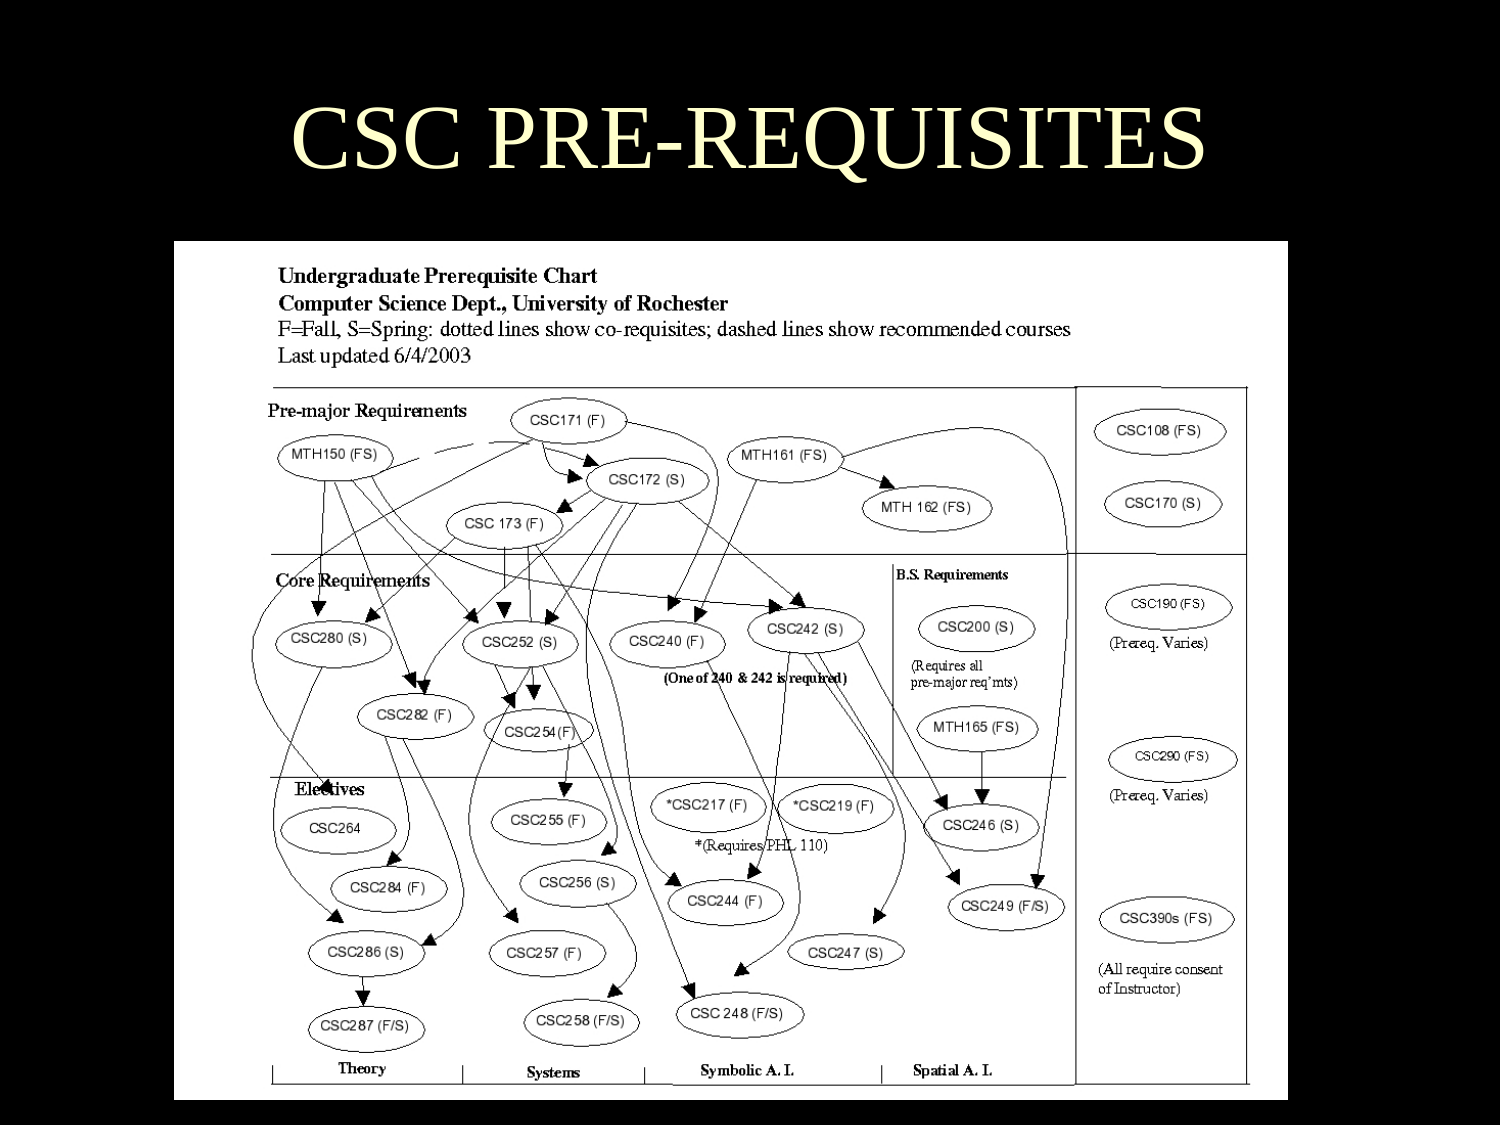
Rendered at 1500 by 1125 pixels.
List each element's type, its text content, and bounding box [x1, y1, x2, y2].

title CSC PRE-REQUISITES [22, 49, 1480, 225]
picture [174, 241, 1288, 1100]
